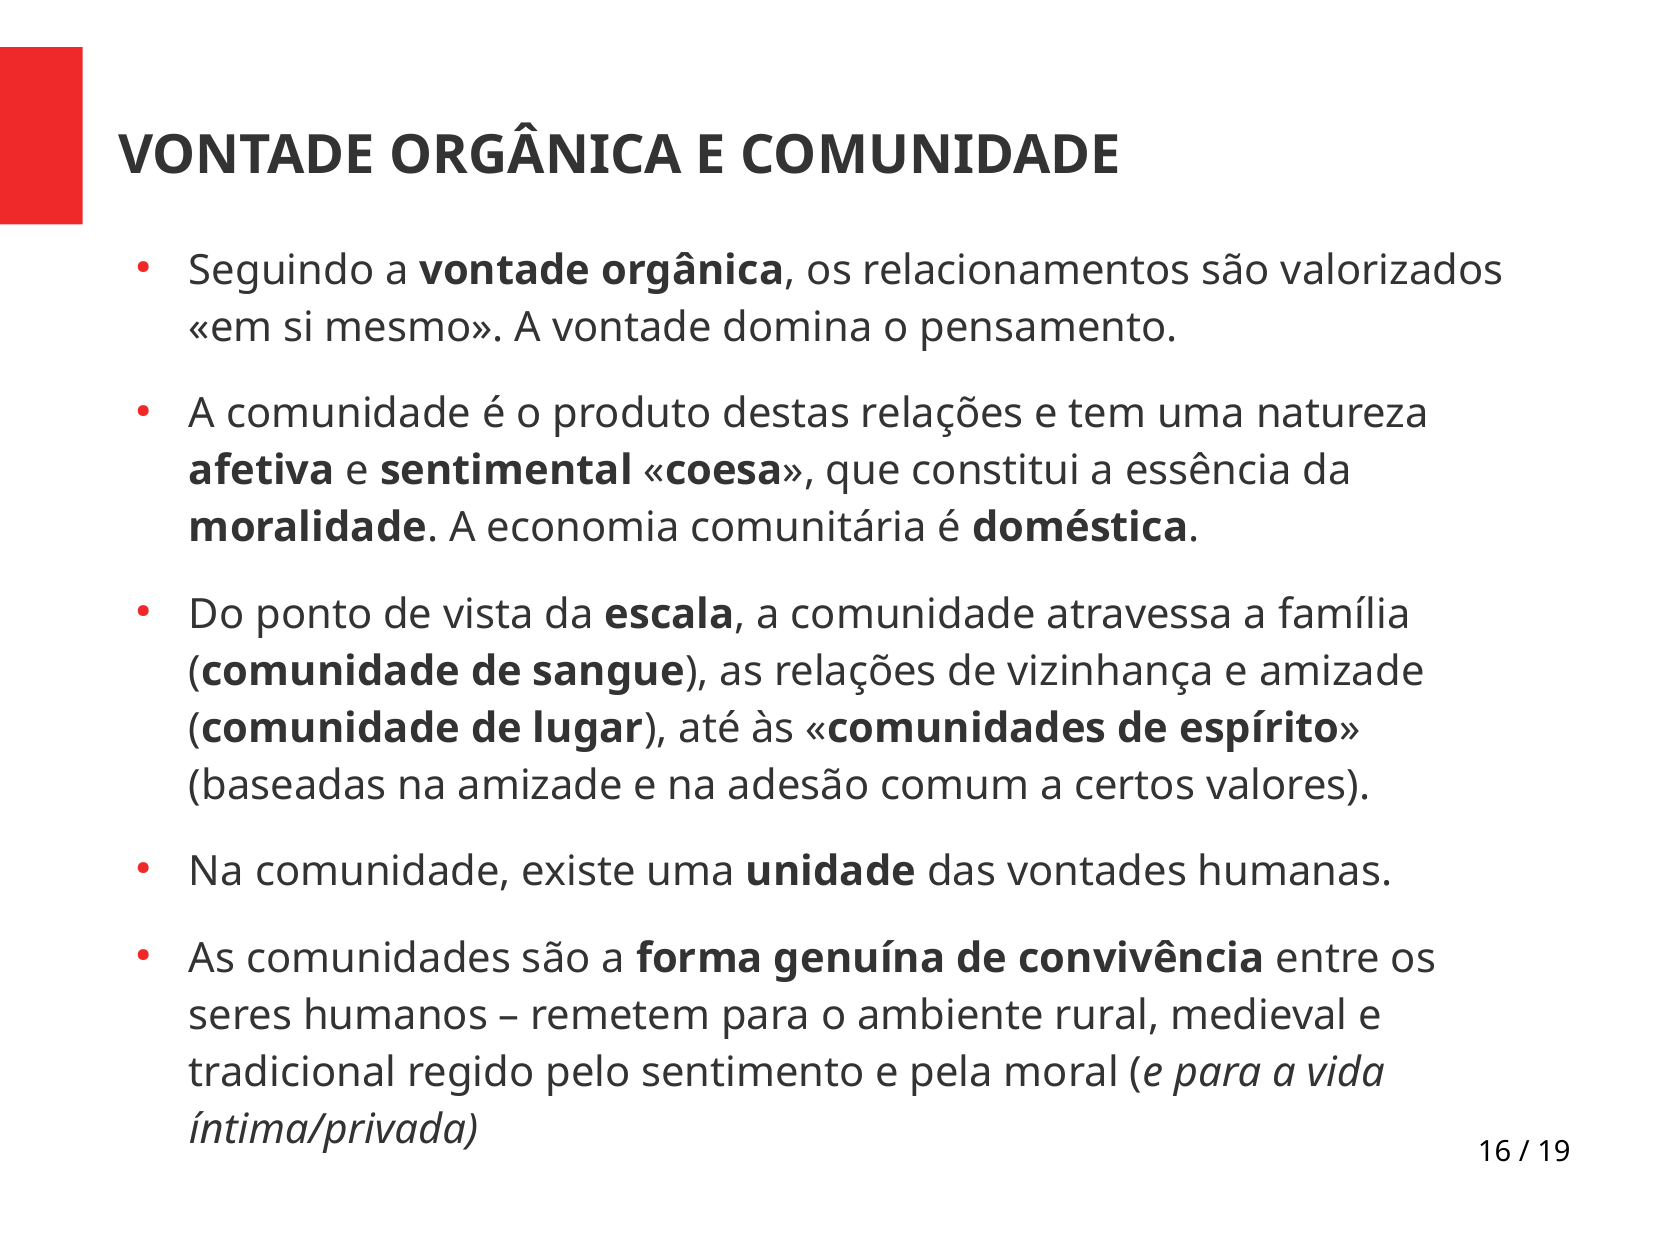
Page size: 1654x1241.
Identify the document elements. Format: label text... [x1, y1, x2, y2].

list Seguindo a vontade orgânica, os relacionamentos são valorizados «em si mesmo». A vontade domina o pensamento. A comunidade é o produto destas relações e tem uma natureza afetiva e sentimental «coesa», que constitui a essência da moralidade. A economia comunitária é doméstica. Do ponto de vista da escala, a comunidade atravessa a família (comunidade de sangue), as relações de vizinhança e amizade (comunidade de lugar), até às «comunidades de espírito» (baseadas na amizade e na adesão comum a certos valores). Na comunidade, existe uma unidade das vontades humanas. As comunidades são a forma genuína de convivência entre os seres humanos – remetem para o ambiente rural, medieval e tradicional regido pelo sentimento e pela moral (e para a vida íntima/privada) [118, 147, 1536, 867]
title VONTADE ORGÂNICA E COMUNIDADE [118, 49, 1571, 257]
